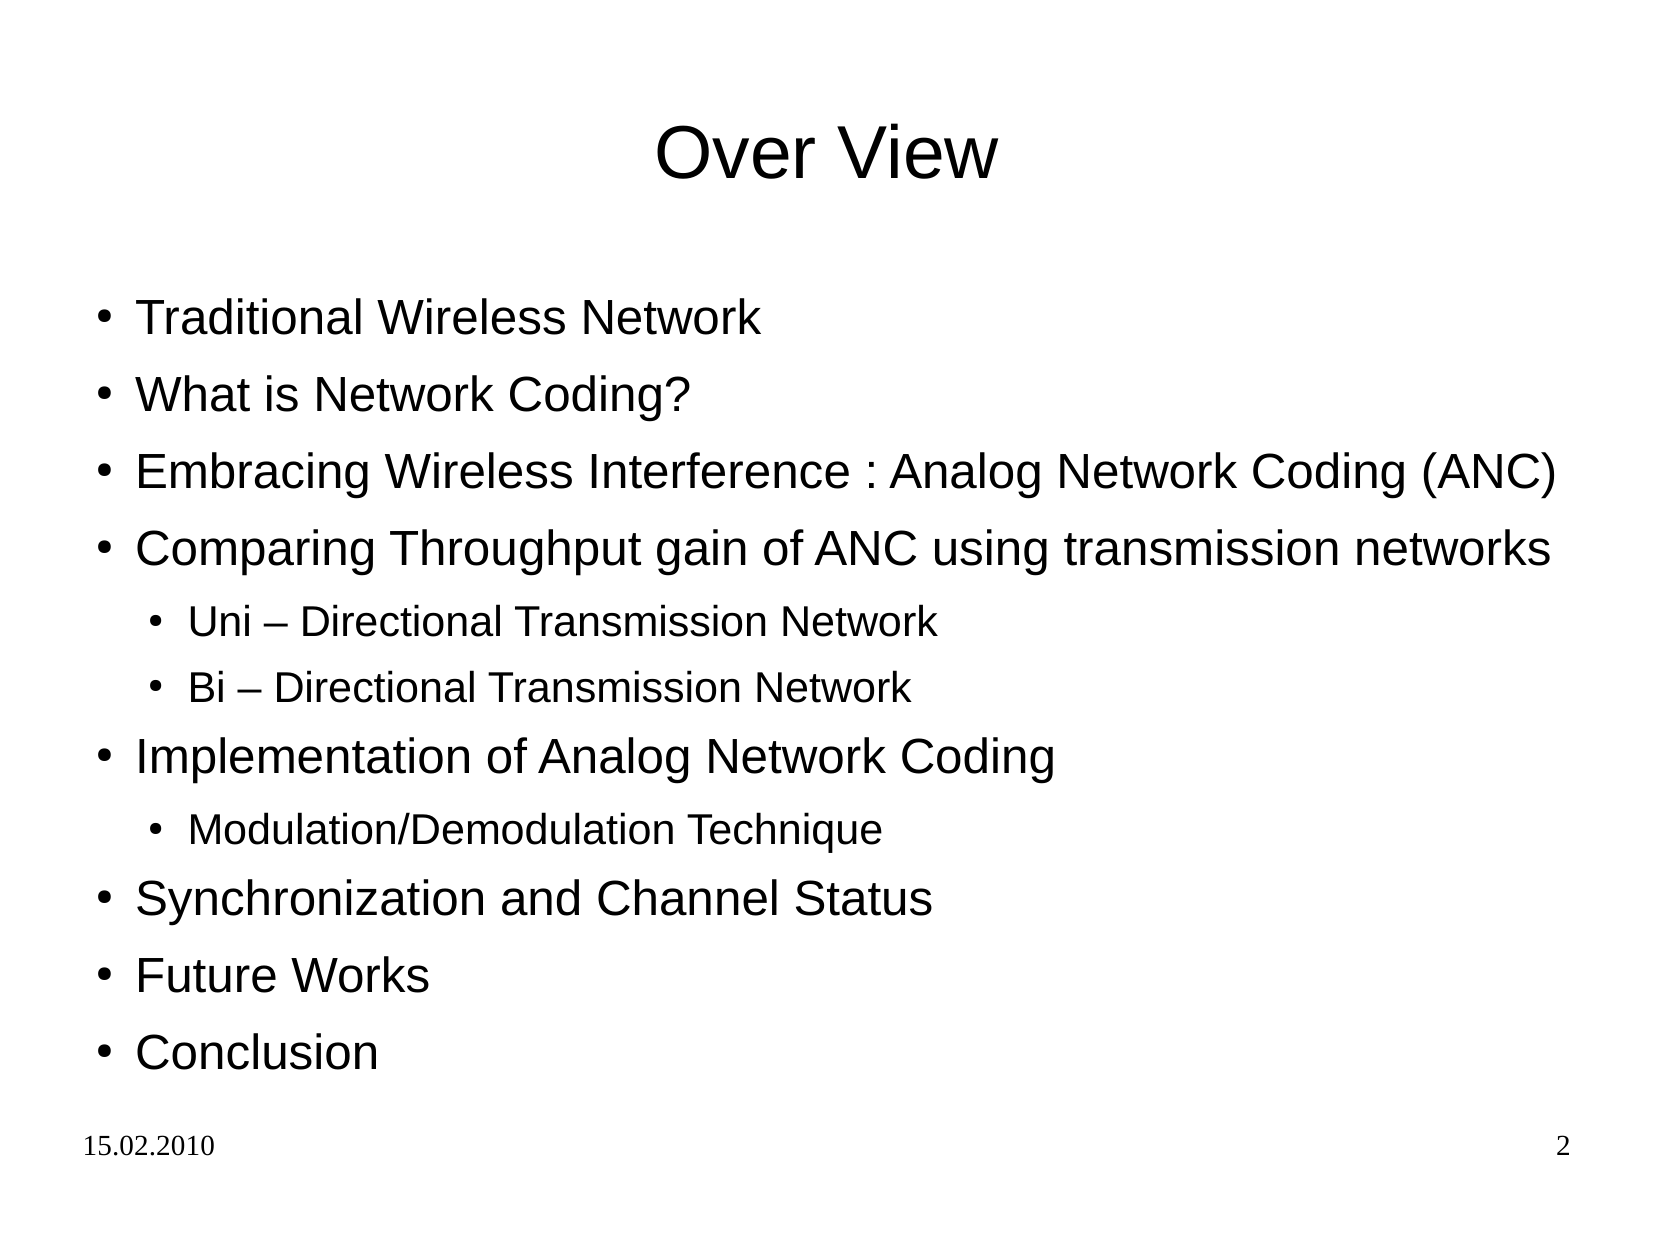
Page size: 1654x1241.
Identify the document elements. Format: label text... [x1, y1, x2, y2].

list Traditional Wireless Network What is Network Coding? Embracing Wireless Interference : Analog Network Coding (ANC) Comparing Throughput gain of ANC using transmission networks Uni – Directional Transmission Network Bi – Directional Transmission Network Implementation of Analog Network Coding Modulation/Demodulation Technique Synchronization and Channel Status Future Works Conclusion [82, 290, 1571, 1109]
title Over View [82, 56, 1571, 250]
